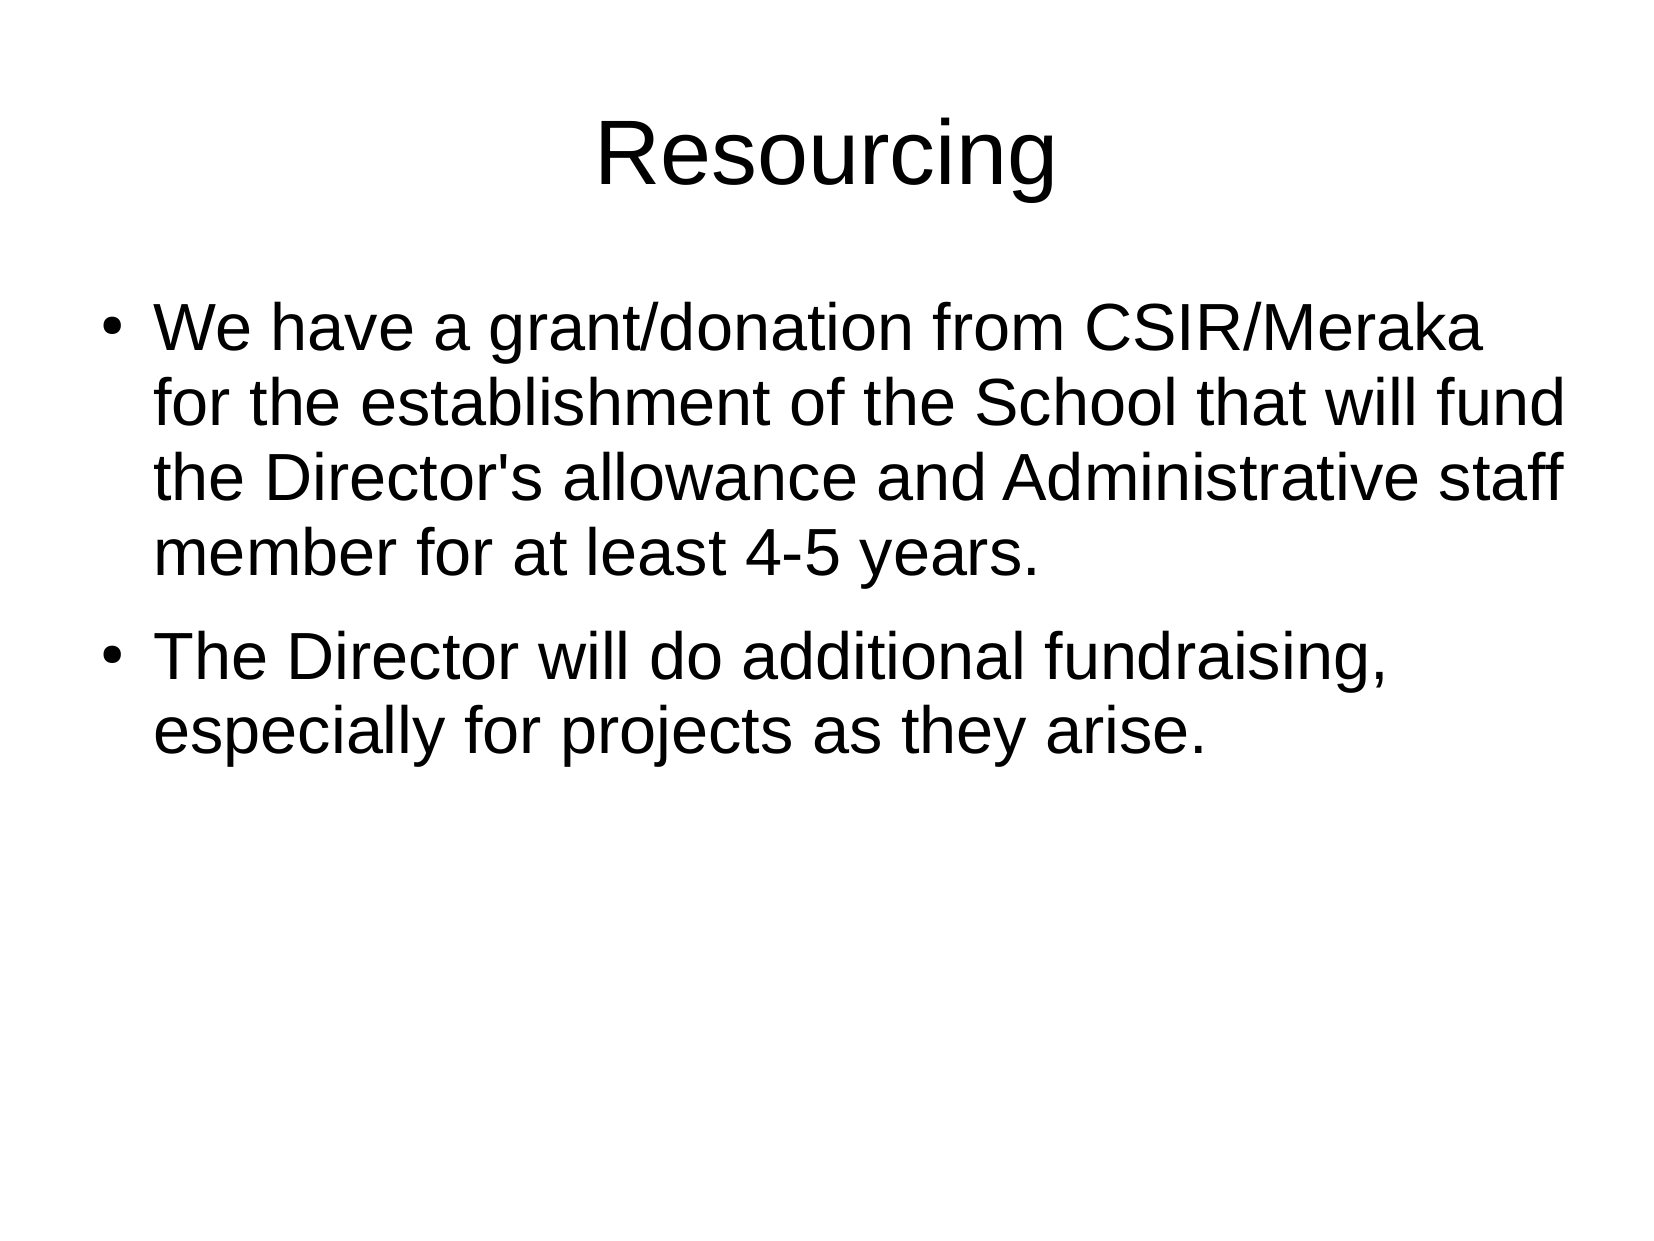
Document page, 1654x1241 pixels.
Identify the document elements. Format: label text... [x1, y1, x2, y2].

list We have a grant/donation from CSIR/Meraka for the establishment of the School that will fund the Director's allowance and Administrative staff member for at least 4-5 years. The Director will do additional fundraising, especially for projects as they arise. [82, 290, 1571, 1109]
title Resourcing [82, 49, 1571, 257]
